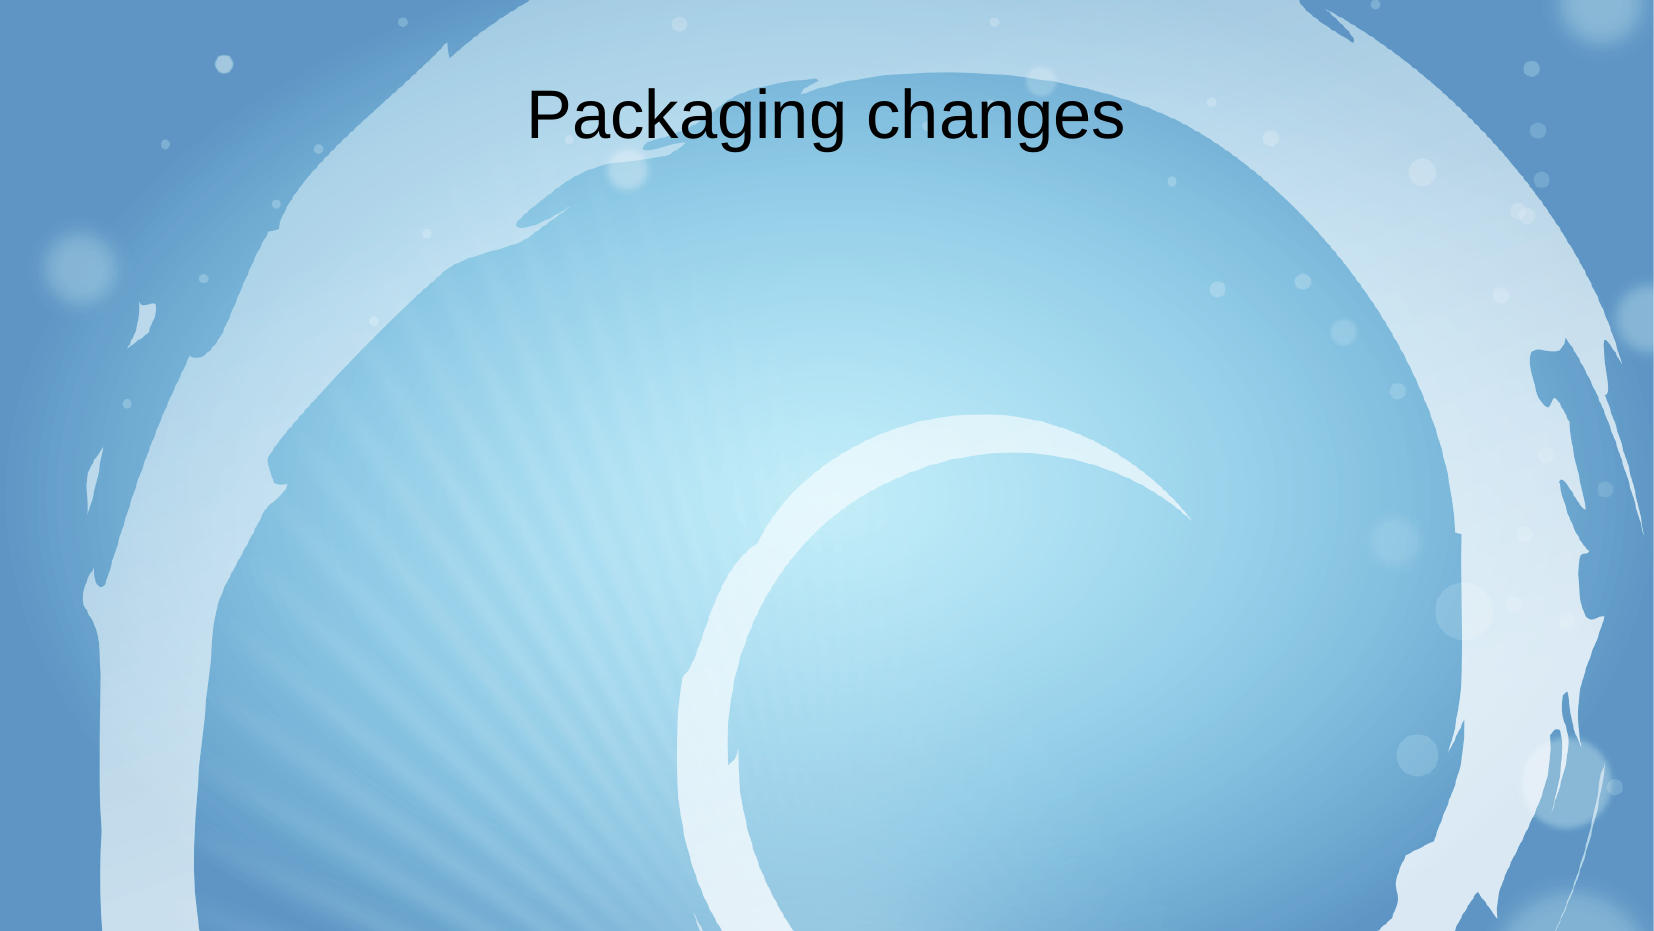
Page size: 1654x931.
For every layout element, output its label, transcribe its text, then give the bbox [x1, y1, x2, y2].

picture [0, 0, 1654, 931]
title Packaging changes [118, 37, 1536, 193]
